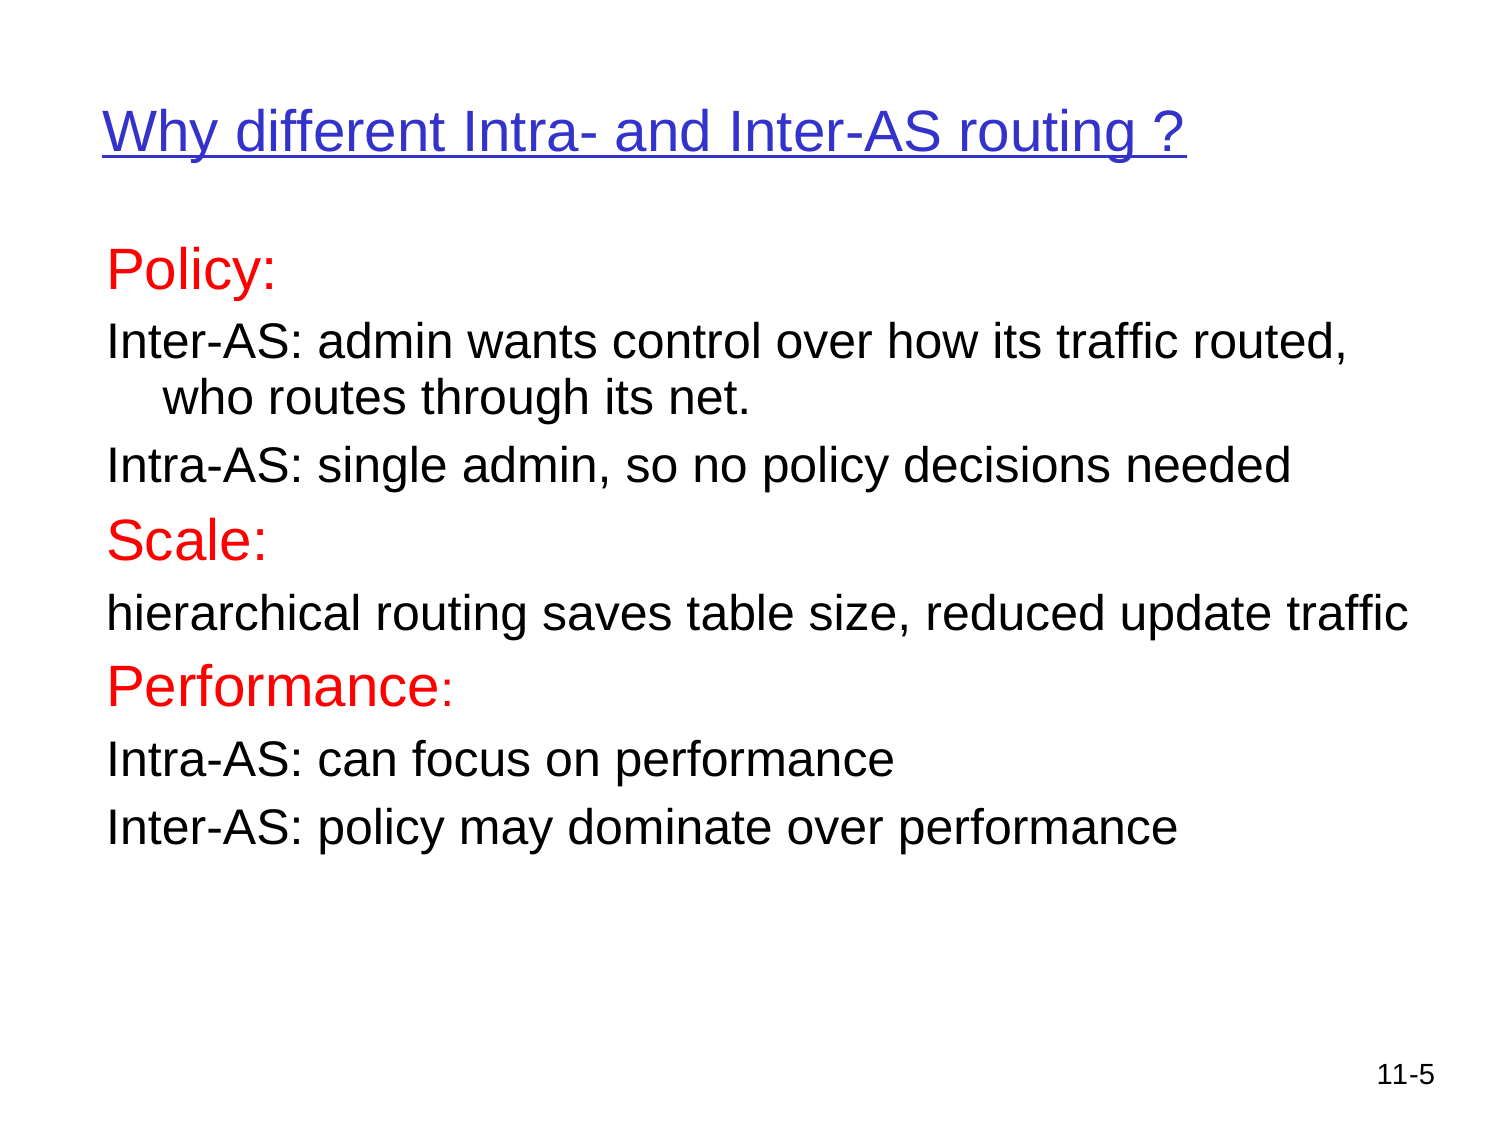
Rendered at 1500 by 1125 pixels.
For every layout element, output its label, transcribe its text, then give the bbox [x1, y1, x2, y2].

title Why different Intra- and Inter-AS routing ? [87, 37, 1363, 225]
list Policy: Inter-AS: admin wants control over how its traffic routed, who routes through its net. Intra-AS: single admin, so no policy decisions needed Scale: hierarchical routing saves table size, reduced update traffic Performance: Intra-AS: can focus on performance Inter-AS: policy may dominate over performance [91, 228, 1442, 979]
